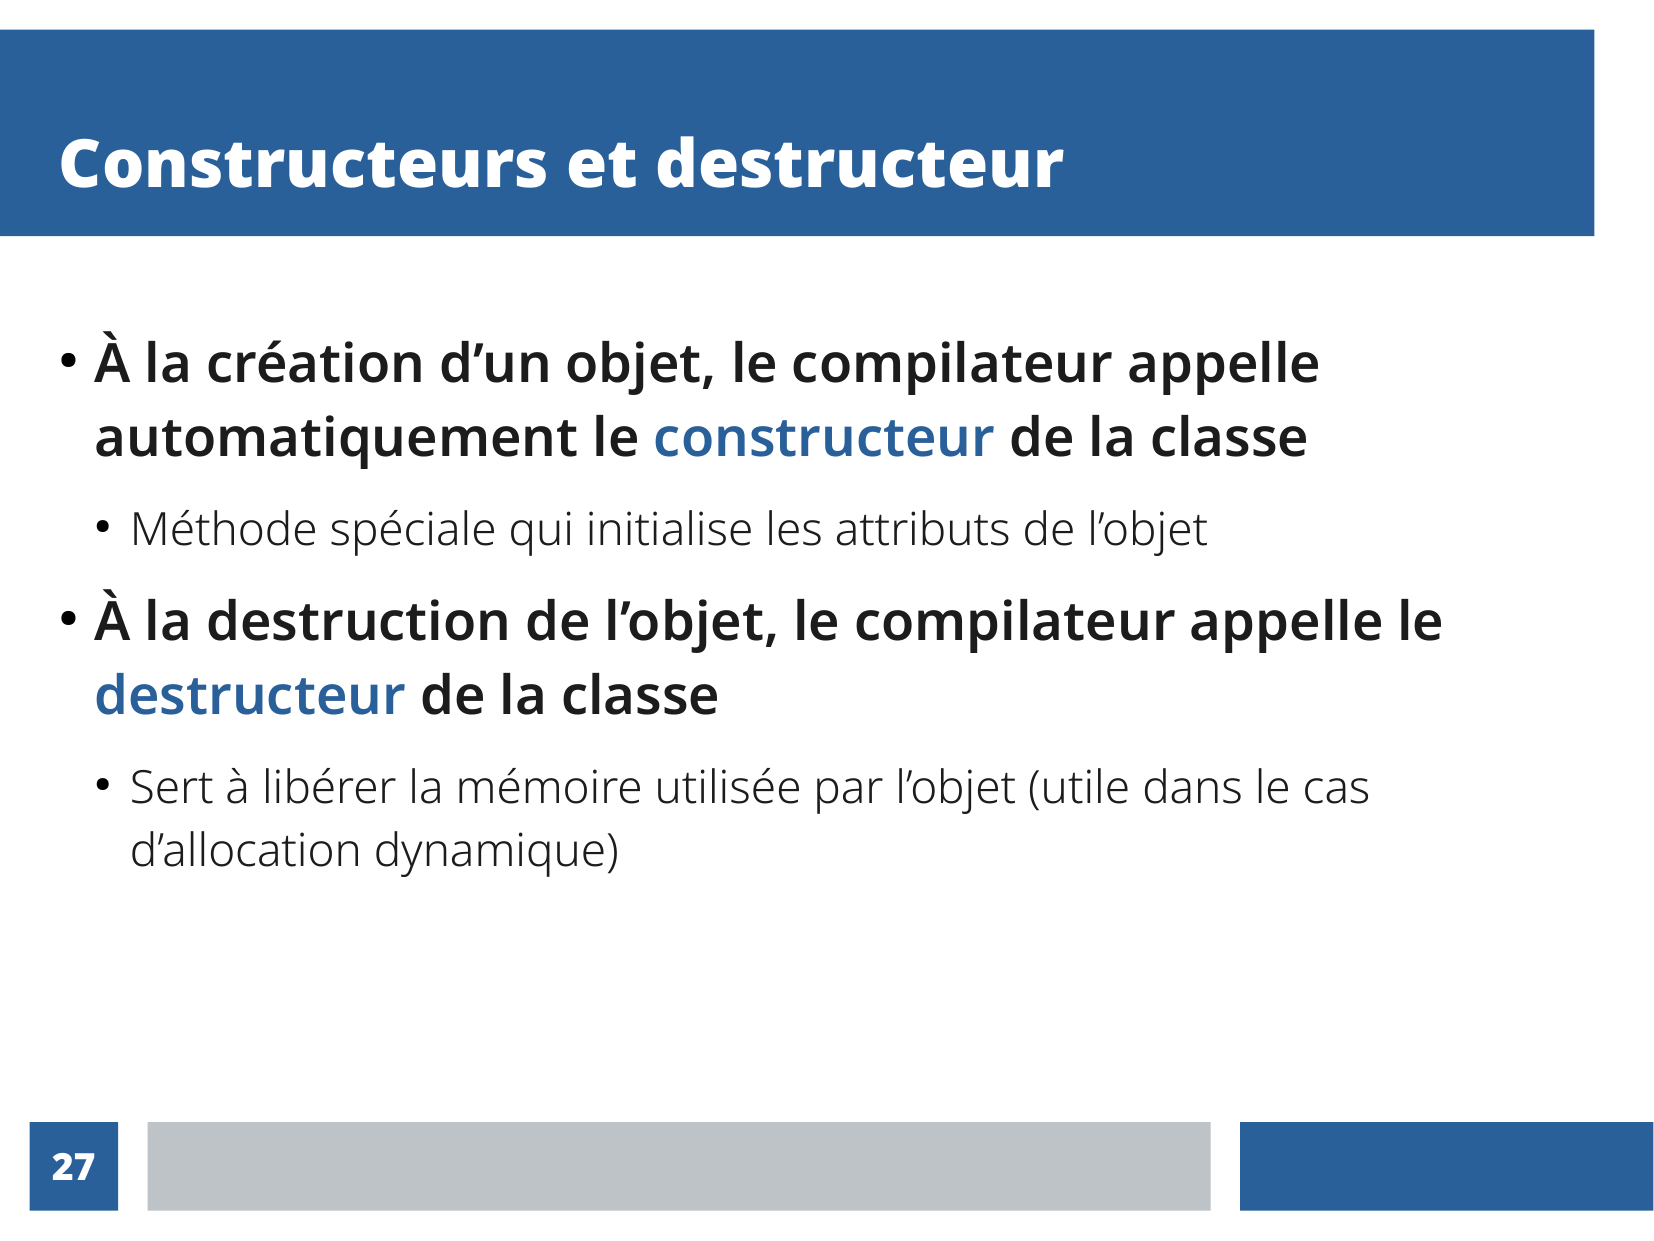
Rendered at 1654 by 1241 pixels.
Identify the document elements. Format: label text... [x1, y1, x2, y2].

list À la création d’un objet, le compilateur appelle automatiquement le constructeur de la classe Méthode spéciale qui initialise les attributs de l’objet À la destruction de l’objet, le compilateur appelle le destructeur de la classe Sert à libérer la mémoire utilisée par l’objet (utile dans le cas d’allocation dynamique) [59, 324, 1565, 1093]
title Constructeurs et destructeur [59, 59, 1595, 207]
